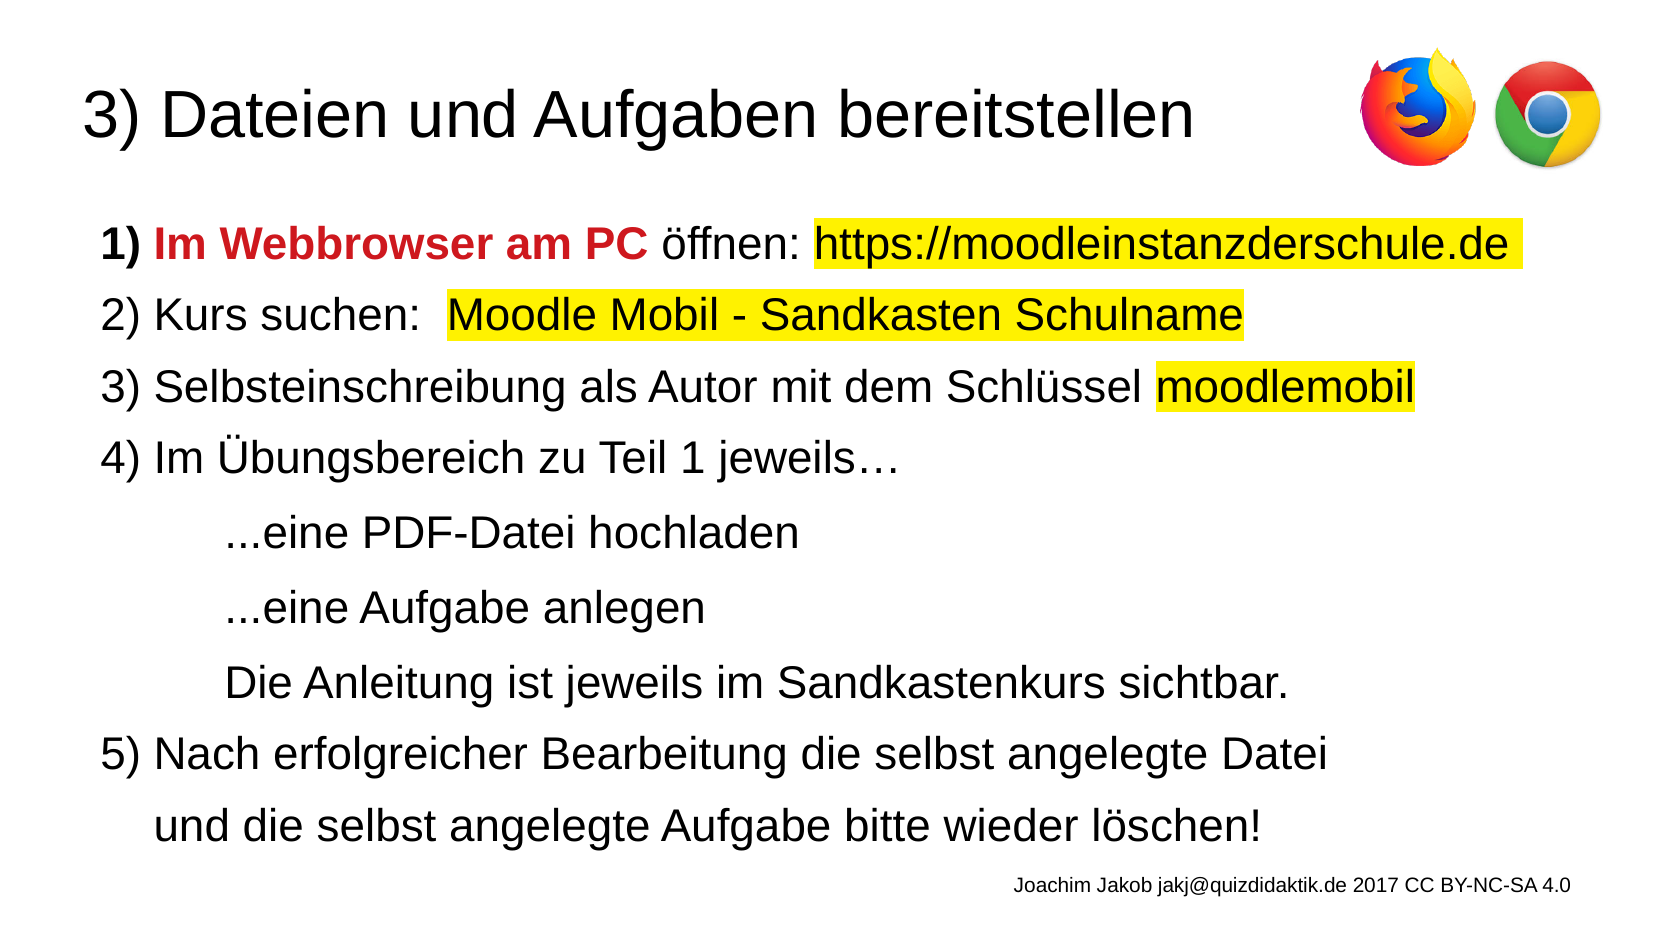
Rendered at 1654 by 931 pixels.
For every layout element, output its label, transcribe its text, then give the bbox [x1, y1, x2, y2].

list Im Webbrowser am PC öffnen: https://moodleinstanzderschule.de Kurs suchen: Moodle Mobil - Sandkasten Schulname Selbsteinschreibung als Autor mit dem Schlüssel moodlemobil Im Übungsbereich zu Teil 1 jeweils… ...eine PDF-Datei hochladen ...eine Aufgabe anlegen Die Anleitung ist jeweils im Sandkastenkurs sichtbar. Nach erfolgreicher Bearbeitung die selbst angelegte Datei und die selbst angelegte Aufgabe bitte wieder löschen! [82, 217, 1571, 863]
picture [1358, 47, 1477, 166]
title 3) Dateien und Aufgaben bereitstellen [82, 37, 1571, 193]
picture [1488, 54, 1607, 174]
